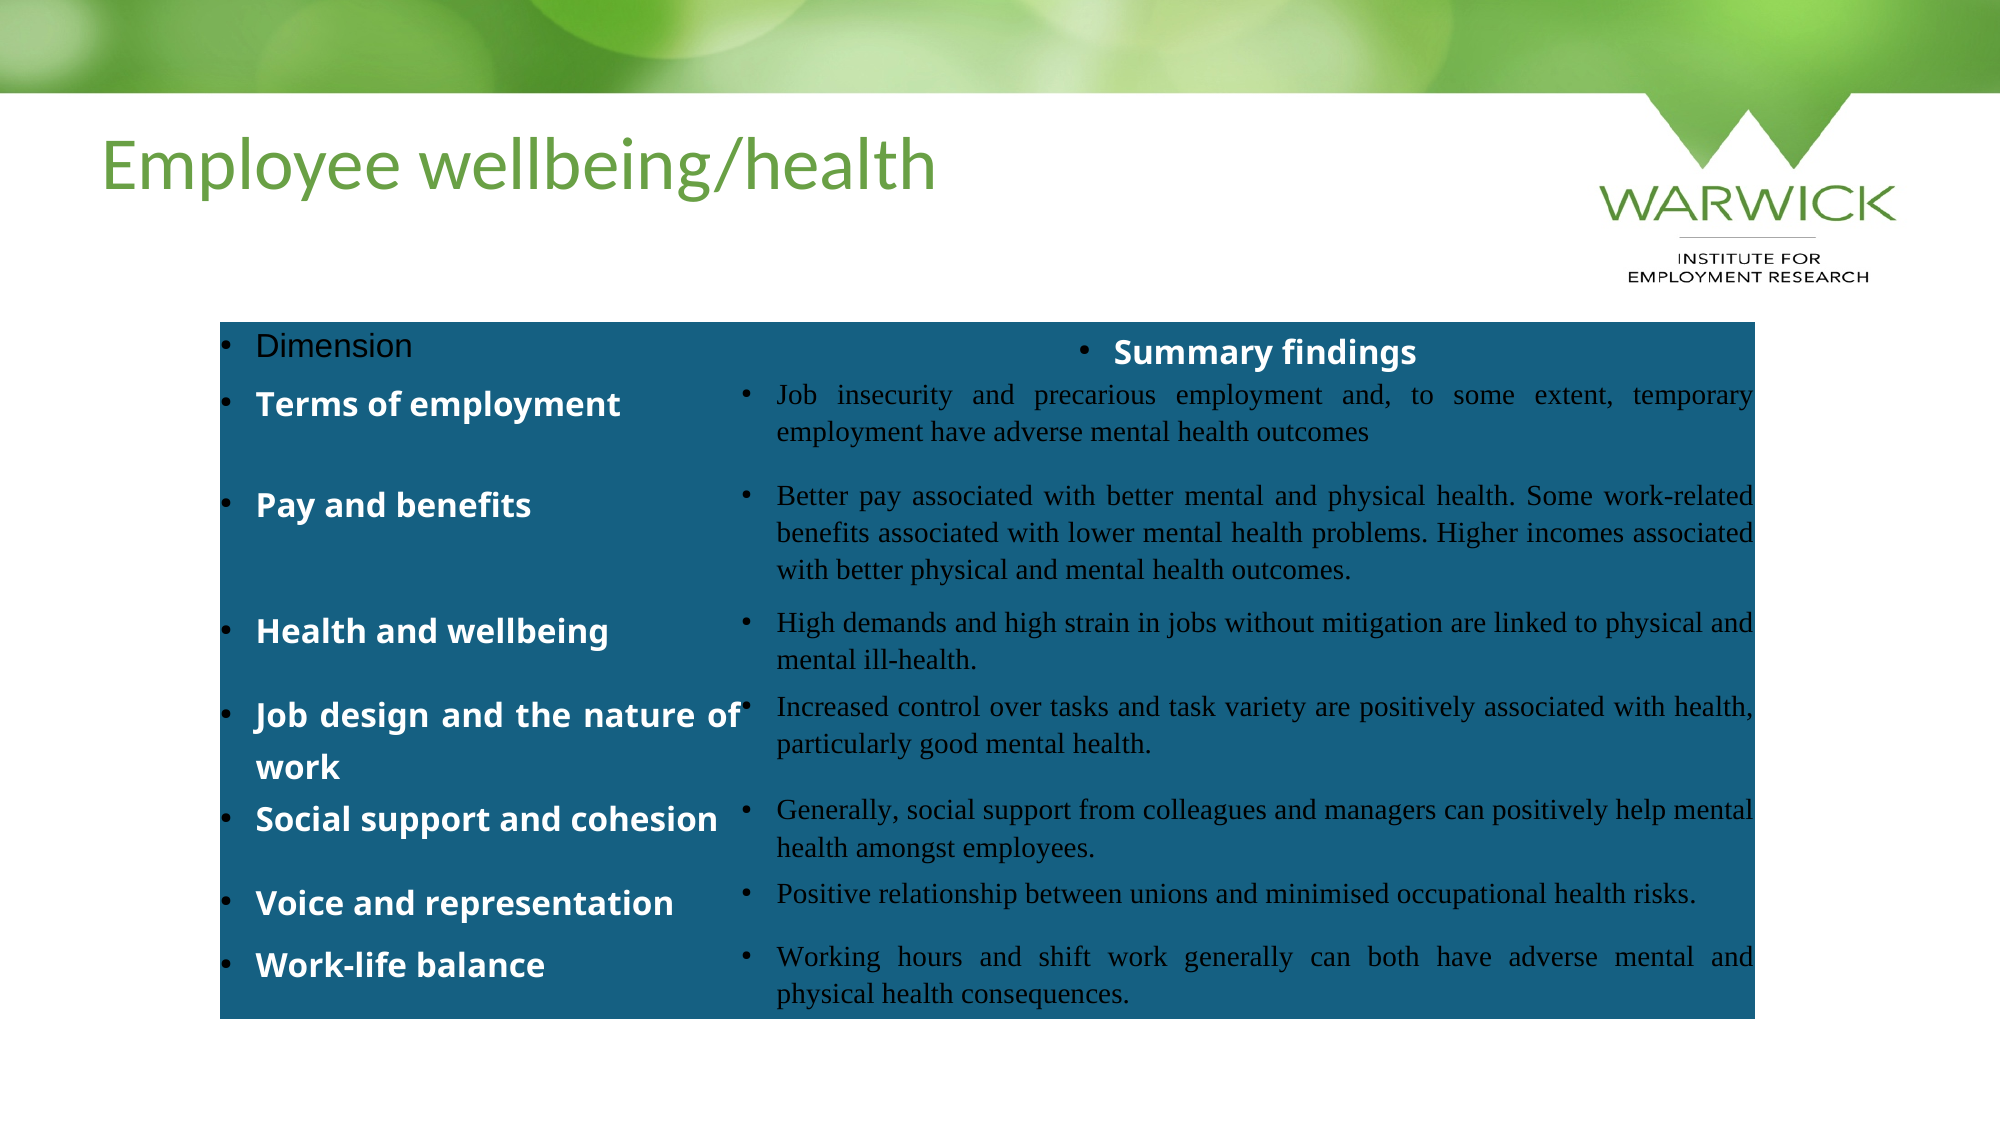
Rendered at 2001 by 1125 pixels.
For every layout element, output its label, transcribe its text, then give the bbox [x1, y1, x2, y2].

table_cell Pay and benefits [220, 475, 741, 602]
table_cell Generally, social support from colleagues and managers can positively help mental health amongst employees. [741, 789, 1755, 873]
table_cell High demands and high strain in jobs without mitigation are linked to physical and mental ill-health. [741, 602, 1755, 685]
table_cell Terms of employment [220, 374, 741, 475]
table_cell Better pay associated with better mental and physical health. Some work-related benefits associated with lower mental health problems. Higher incomes associated with better physical and mental health outcomes. [741, 475, 1755, 602]
table_header Dimension [220, 322, 741, 374]
list Employee wellbeing/health [71, 215, 1915, 322]
table_cell Positive relationship between unions and minimised occupational health risks. [741, 873, 1755, 936]
table_cell Increased control over tasks and task variety are positively associated with health, particularly good mental health. [741, 685, 1755, 789]
table_cell Working hours and shift work generally can both have adverse mental and physical health consequences. [741, 936, 1755, 1019]
table_cell Job insecurity and precarious employment and, to some extent, temporary employment have adverse mental health outcomes [741, 374, 1755, 475]
table_cell Health and wellbeing [220, 602, 741, 685]
table_cell Social support and cohesion [220, 789, 741, 873]
table_cell Job design and the nature of work [220, 685, 741, 789]
table_cell Voice and representation [220, 873, 741, 936]
table_header Summary findings [741, 322, 1755, 374]
table_cell Work-life balance [220, 936, 741, 1019]
